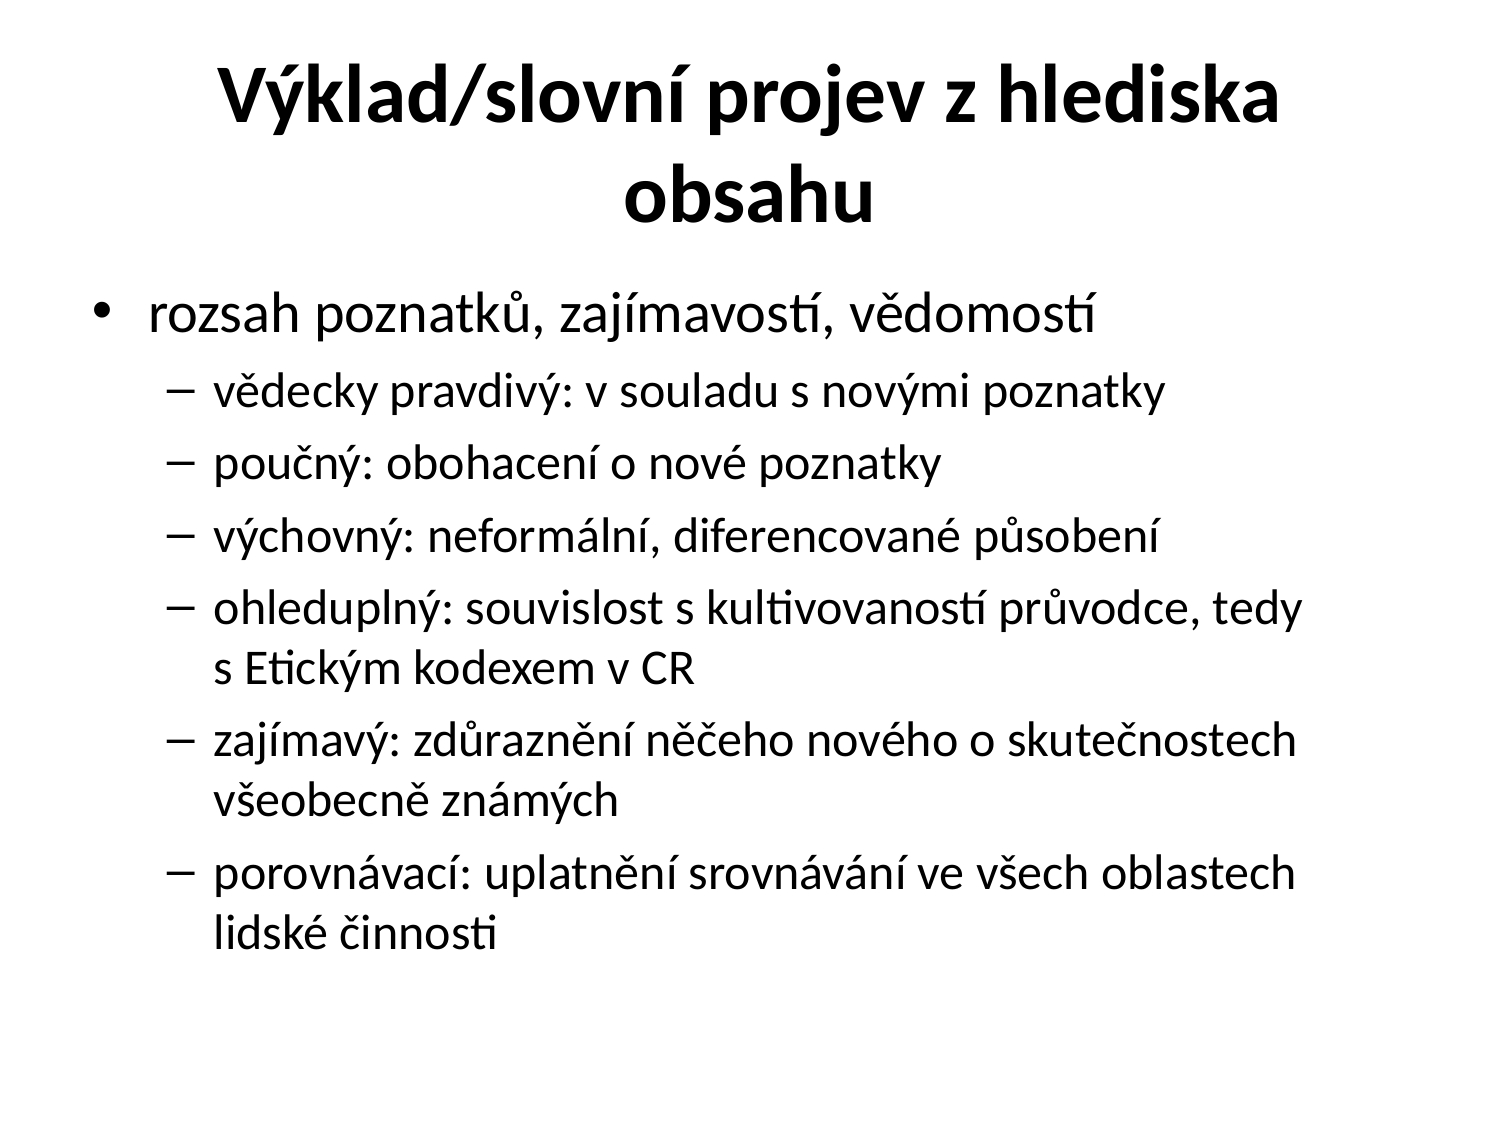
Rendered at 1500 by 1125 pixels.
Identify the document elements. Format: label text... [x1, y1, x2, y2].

title Výklad/slovní projev z hlediska obsahu [75, 31, 1426, 247]
list rozsah poznatků, zajímavostí, vědomostí vědecky pravdivý: v souladu s novými poznatky poučný: obohacení o nové poznatky výchovný: neformální, diferencované působení ohleduplný: souvislost s kultivovaností průvodce, tedy s Etickým kodexem v CR zajímavý: zdůraznění něčeho nového o skutečnostech všeobecně známých porovnávací: uplatnění srovnávání ve všech oblastech lidské činnosti [76, 267, 1427, 1010]
